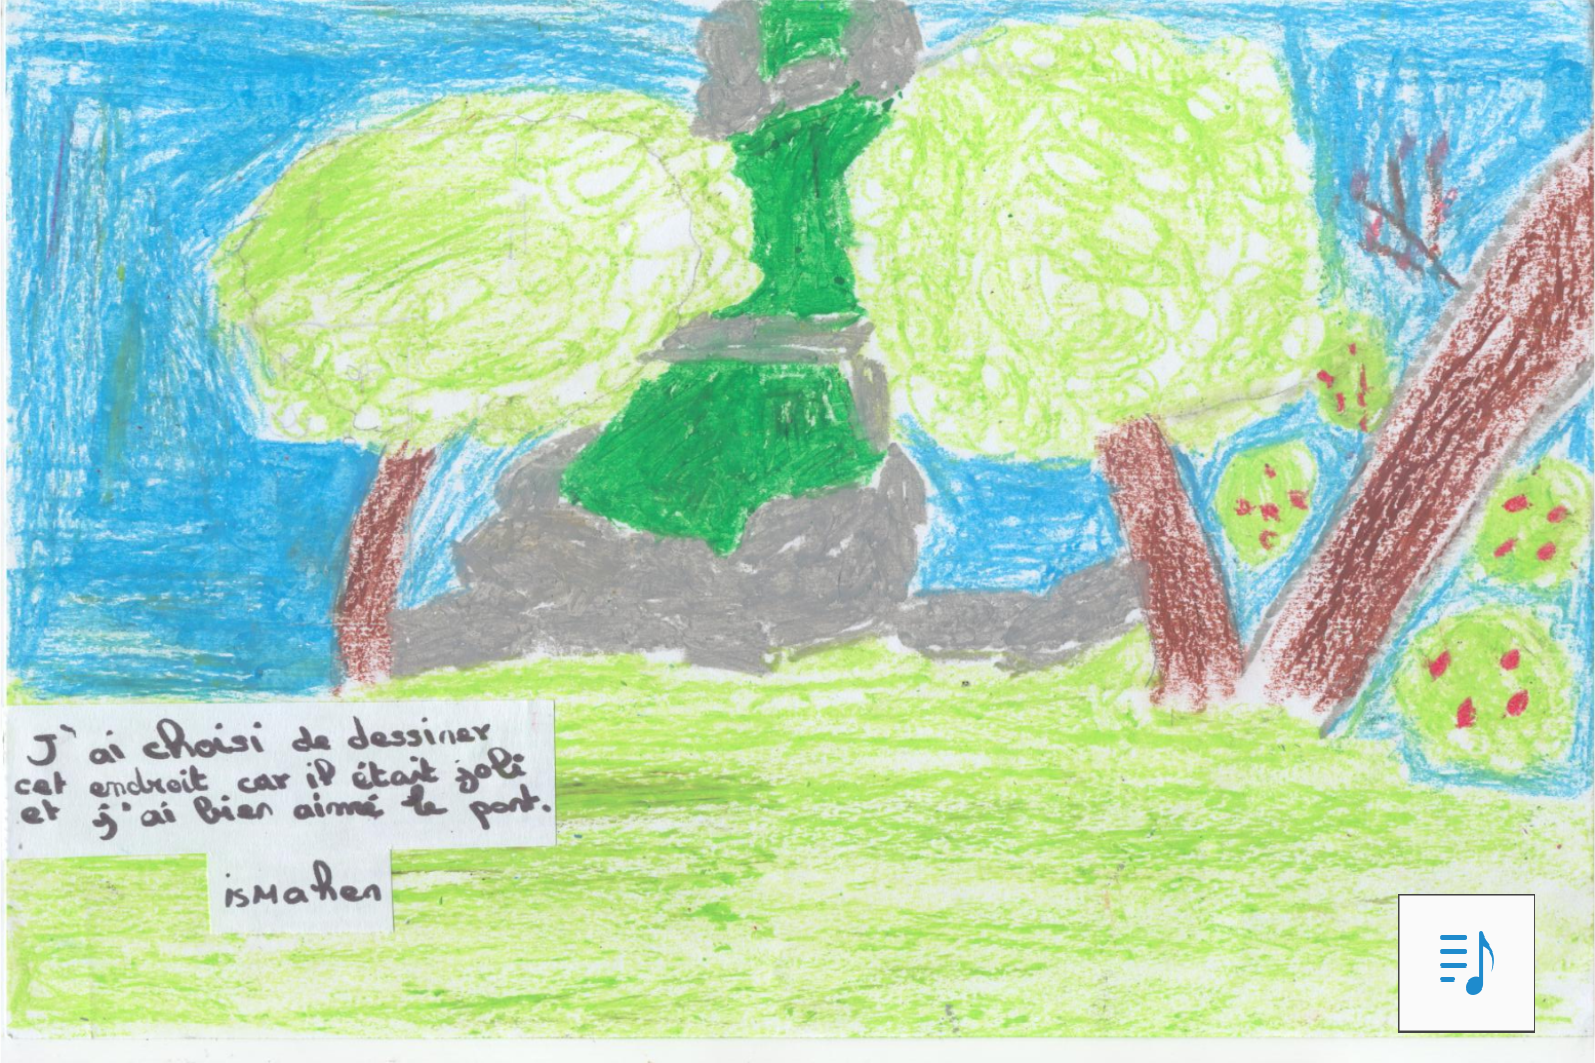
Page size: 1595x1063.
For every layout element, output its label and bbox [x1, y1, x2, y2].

text_box [1397, 893, 1536, 1034]
picture [0, 0, 1595, 1063]
